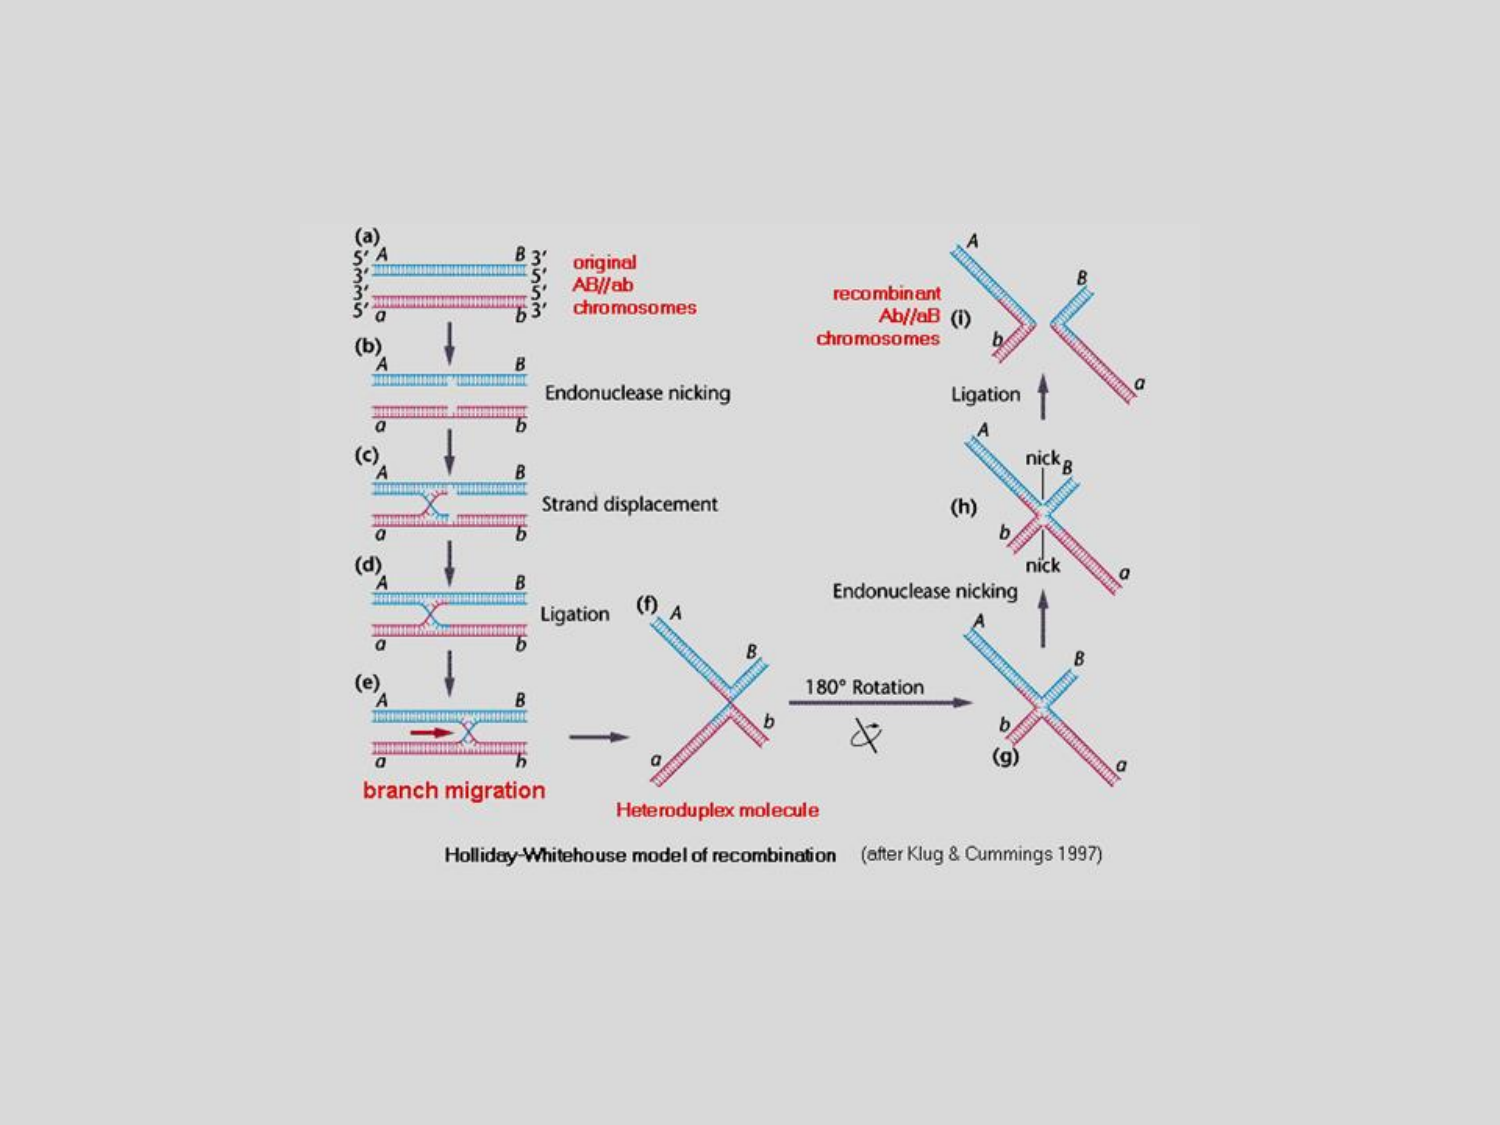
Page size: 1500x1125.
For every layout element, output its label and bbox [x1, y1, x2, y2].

picture [300, 224, 1200, 900]
